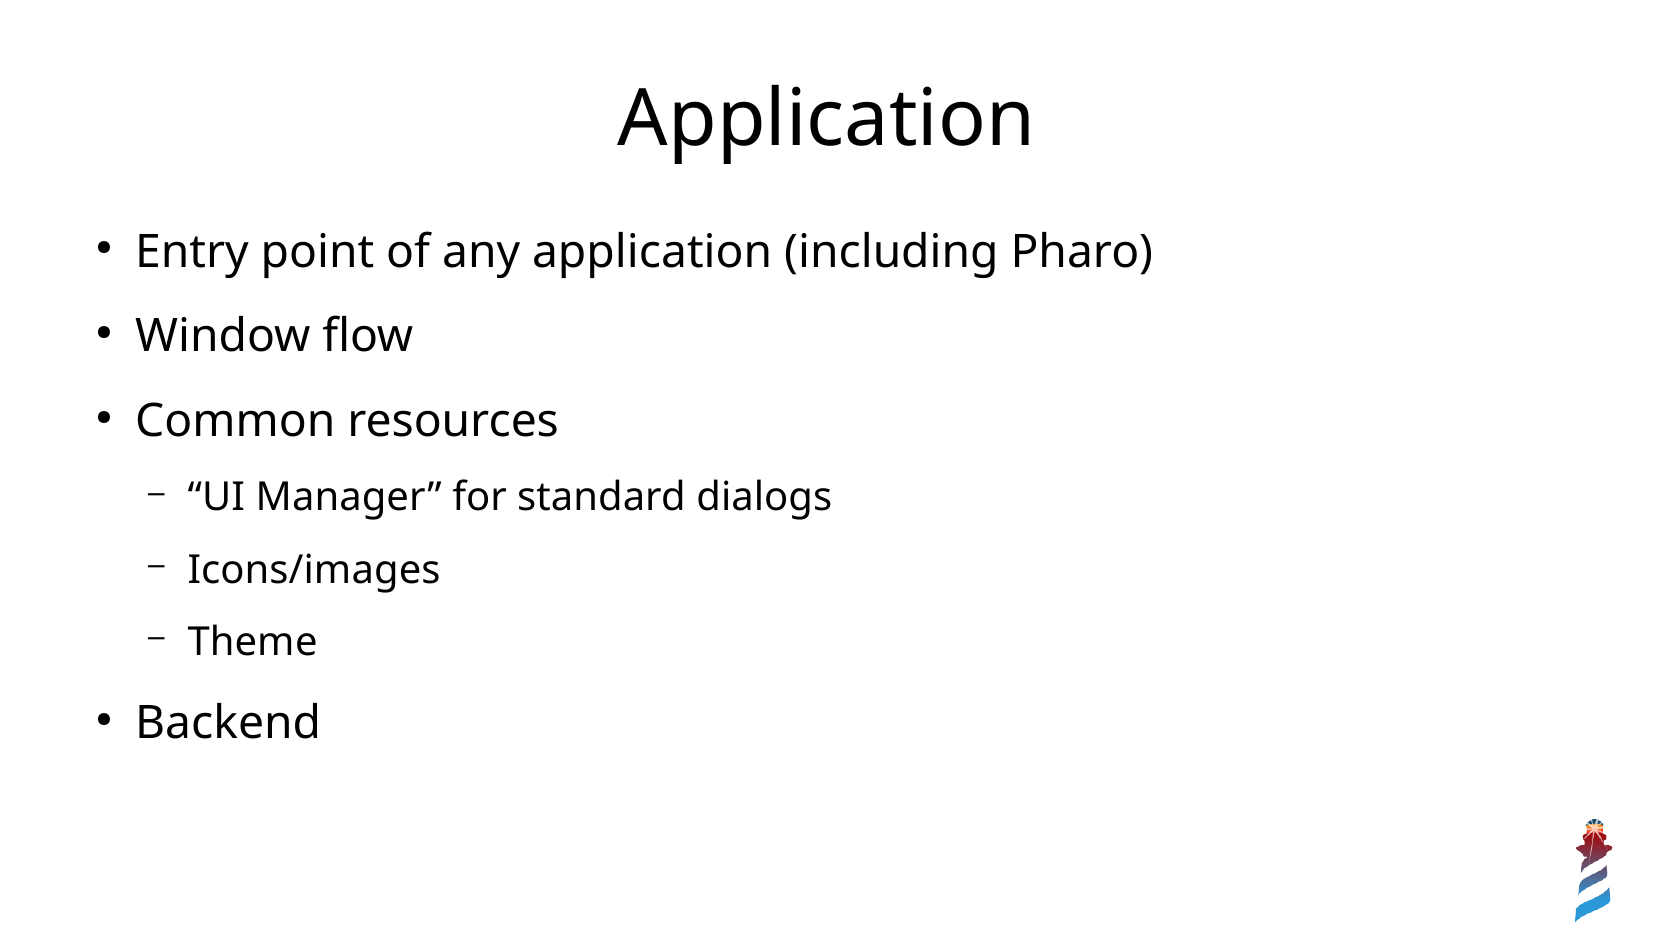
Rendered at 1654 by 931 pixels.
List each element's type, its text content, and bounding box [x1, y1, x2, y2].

picture [1535, 810, 1650, 925]
title Application [82, 37, 1571, 193]
list Entry point of any application (including Pharo) Window flow Common resources “UI Manager” for standard dialogs Icons/images Theme Backend [82, 217, 1571, 758]
